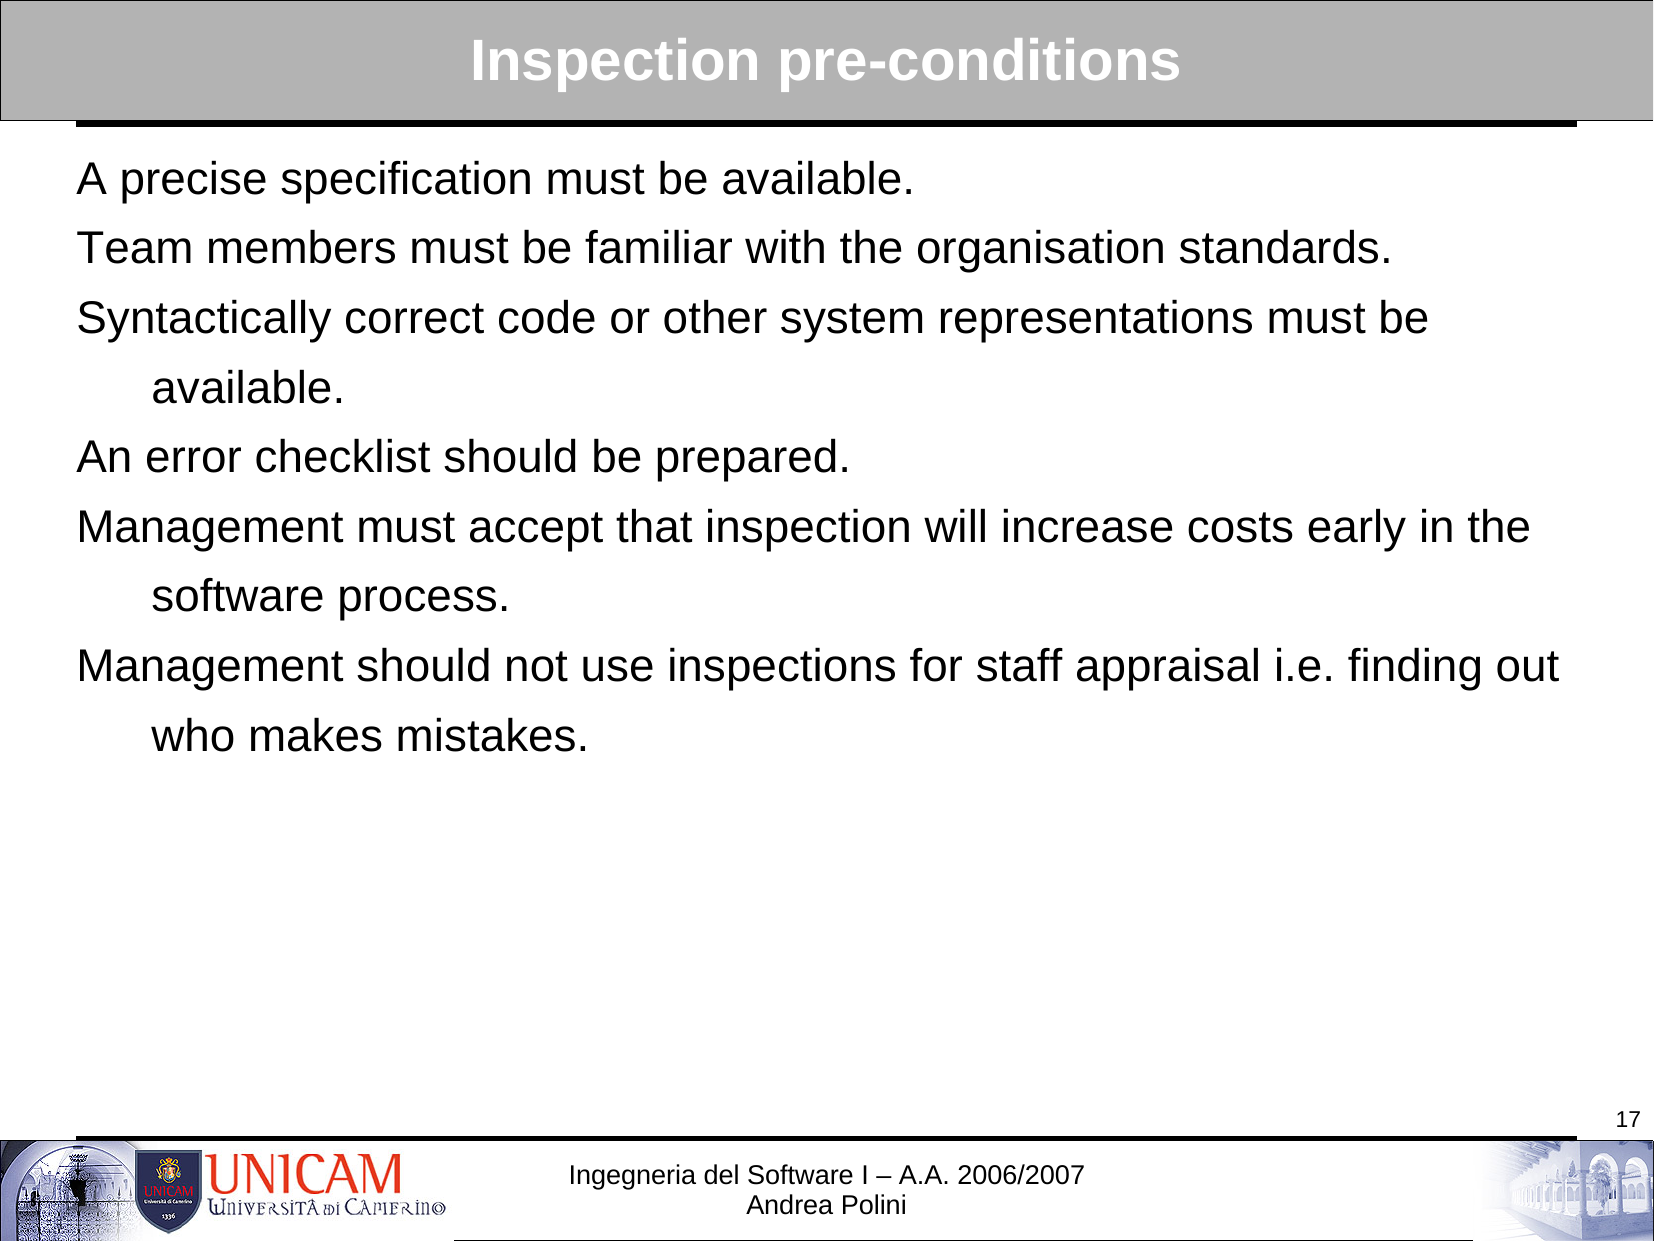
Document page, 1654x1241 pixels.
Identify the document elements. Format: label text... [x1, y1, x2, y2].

list A precise specification must be available. Team members must be familiar with the organisation standards. Syntactically correct code or other system representations must be available. An error checklist should be prepared. Management must accept that inspection will increase costs early in the software process. Management should not use inspections for staff appraisal i.e. finding out who makes mistakes. [76, 152, 1577, 930]
title Inspection pre-conditions [0, 0, 1653, 121]
picture [1473, 1141, 1654, 1241]
picture [0, 1141, 454, 1241]
